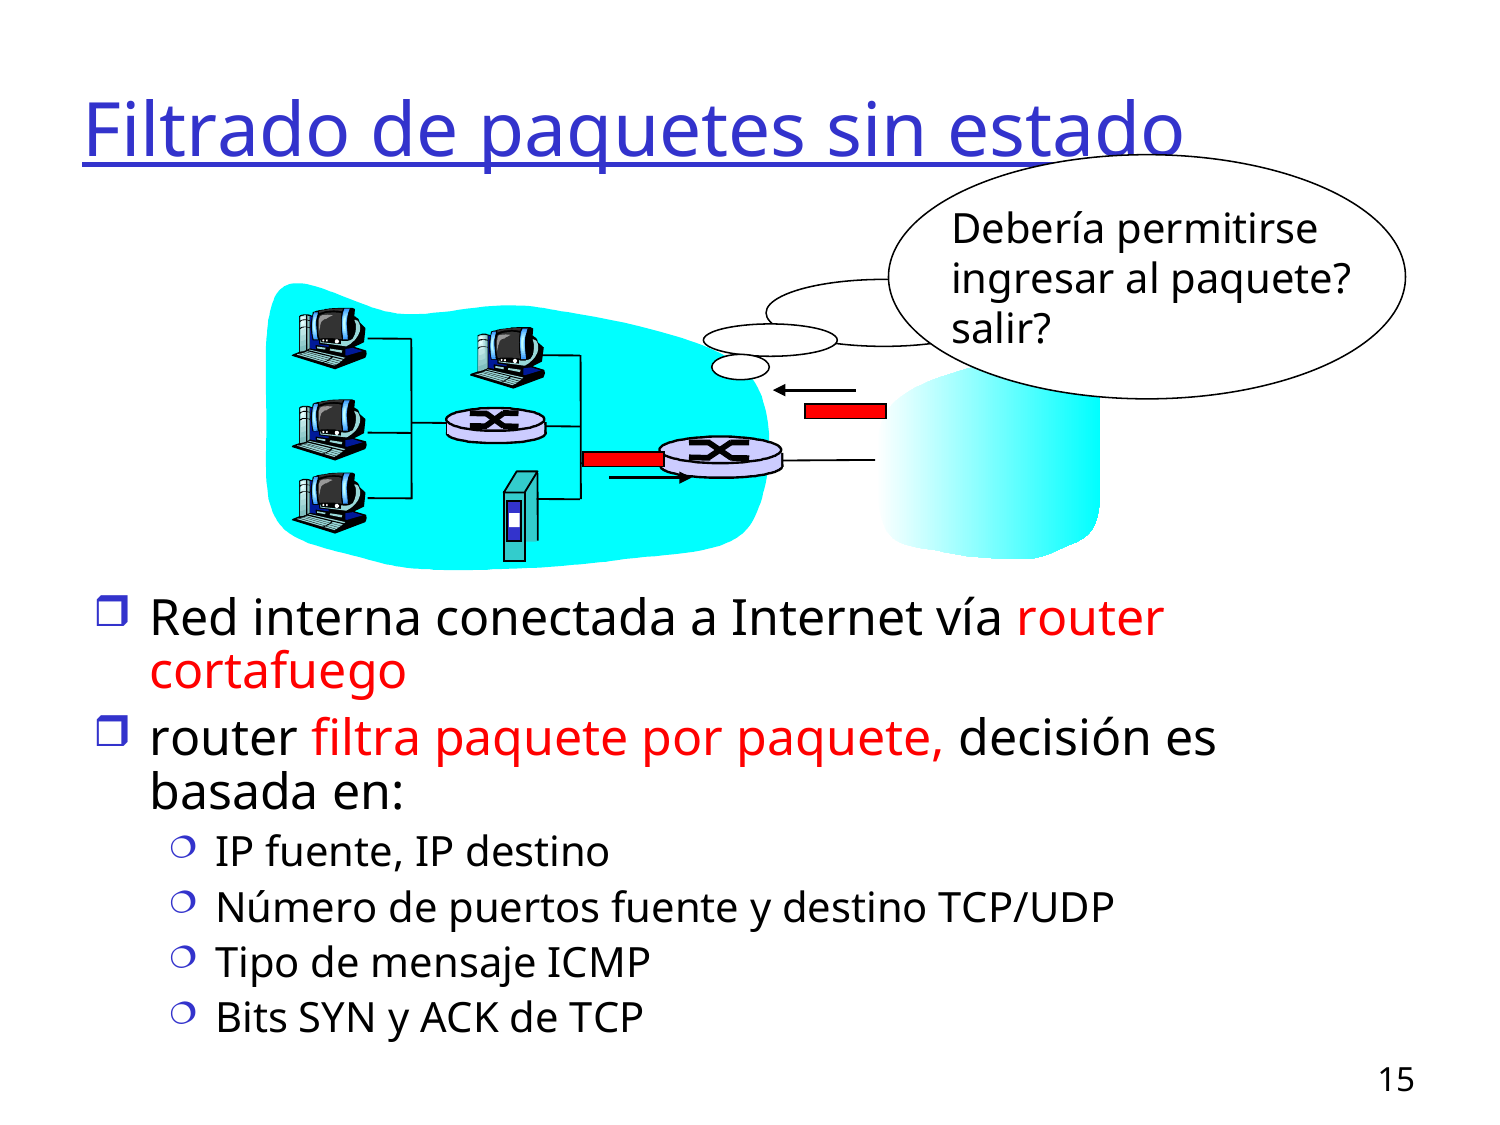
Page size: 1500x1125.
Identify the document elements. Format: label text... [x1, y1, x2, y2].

text_box [727, 440, 779, 459]
list Red interna conectada a Internet vía router cortafuego router filtra paquete por paquete, decisión es basada en: IP fuente, IP destino Número de puertos fuente y destino TCP/UDP Tipo de mensaje ICMP Bits SYN y ACK de TCP [78, 584, 1311, 1057]
title Filtrado de paquetes sin estado [67, 32, 1343, 221]
text_box [1375, 219, 1406, 335]
text_box [805, 360, 1337, 559]
text_box [265, 206, 936, 571]
text_box Debería permitirse ingresar al paquete? salir? [936, 193, 1375, 360]
text_box [711, 454, 729, 461]
text_box [958, 154, 1336, 193]
text_box [707, 438, 733, 446]
